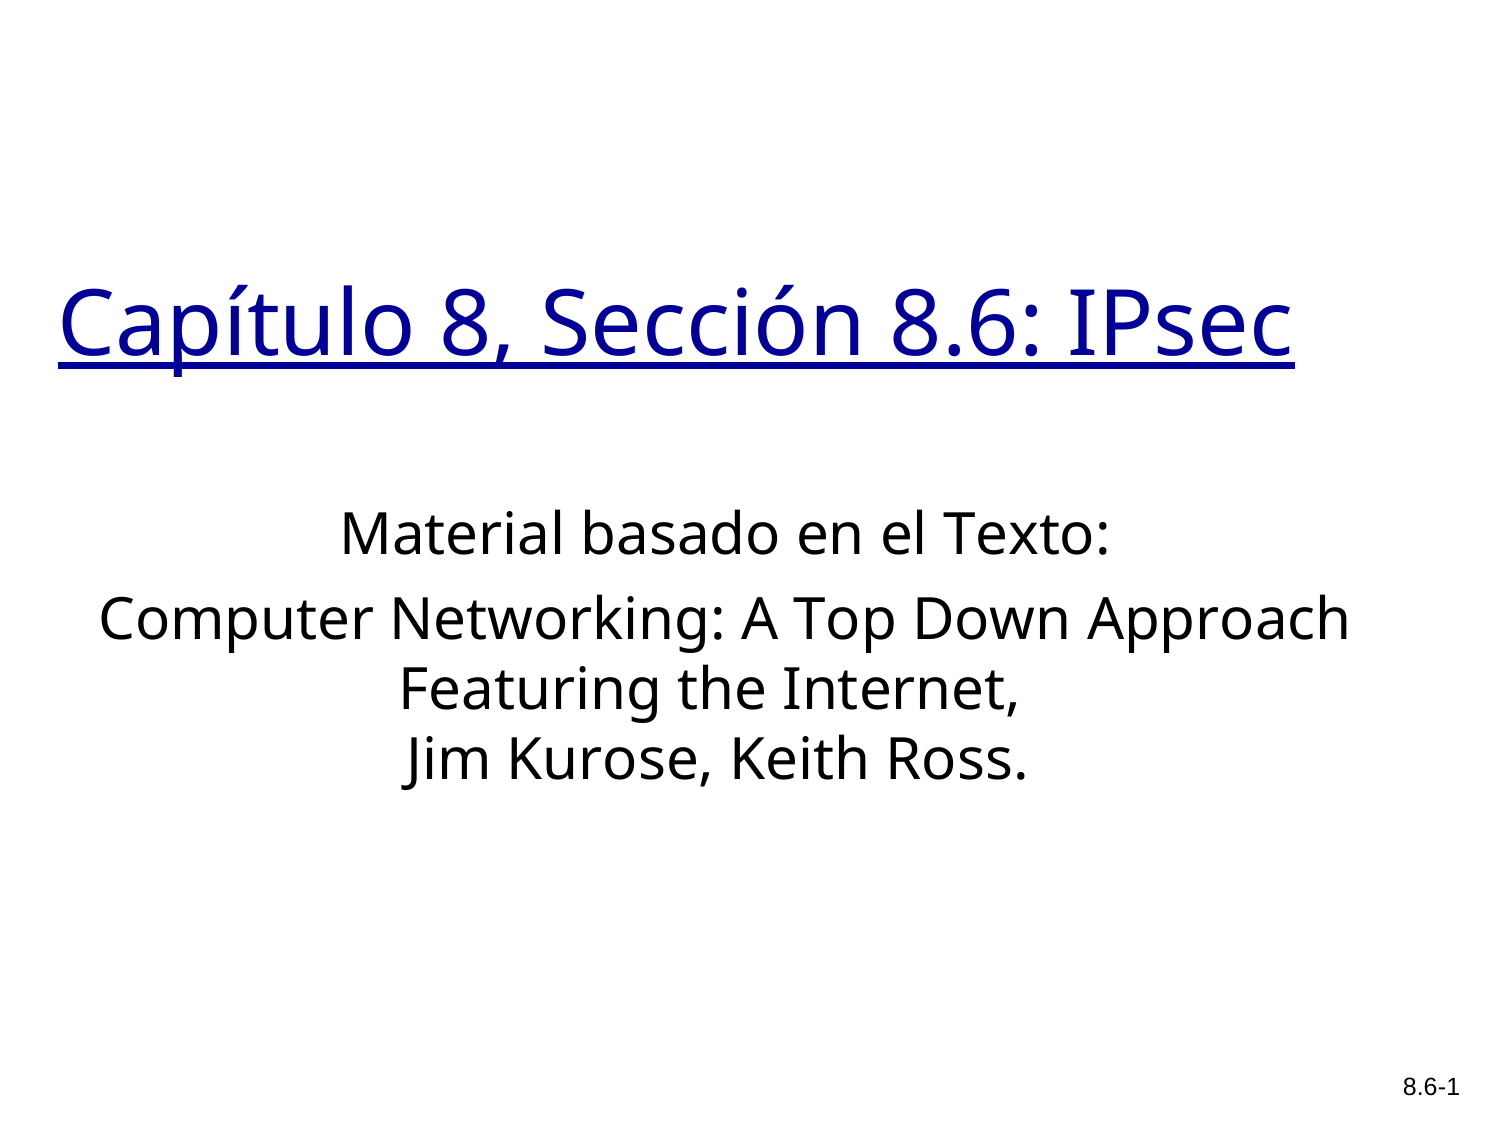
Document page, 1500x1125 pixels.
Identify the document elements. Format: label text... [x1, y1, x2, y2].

subtitle Material basado en el Texto: Computer Networking: A Top Down Approach Featuring the Internet, Jim Kurose, Keith Ross. [87, 496, 1363, 791]
title Capítulo 8, Sección 8.6: IPsec [42, 224, 1447, 413]
